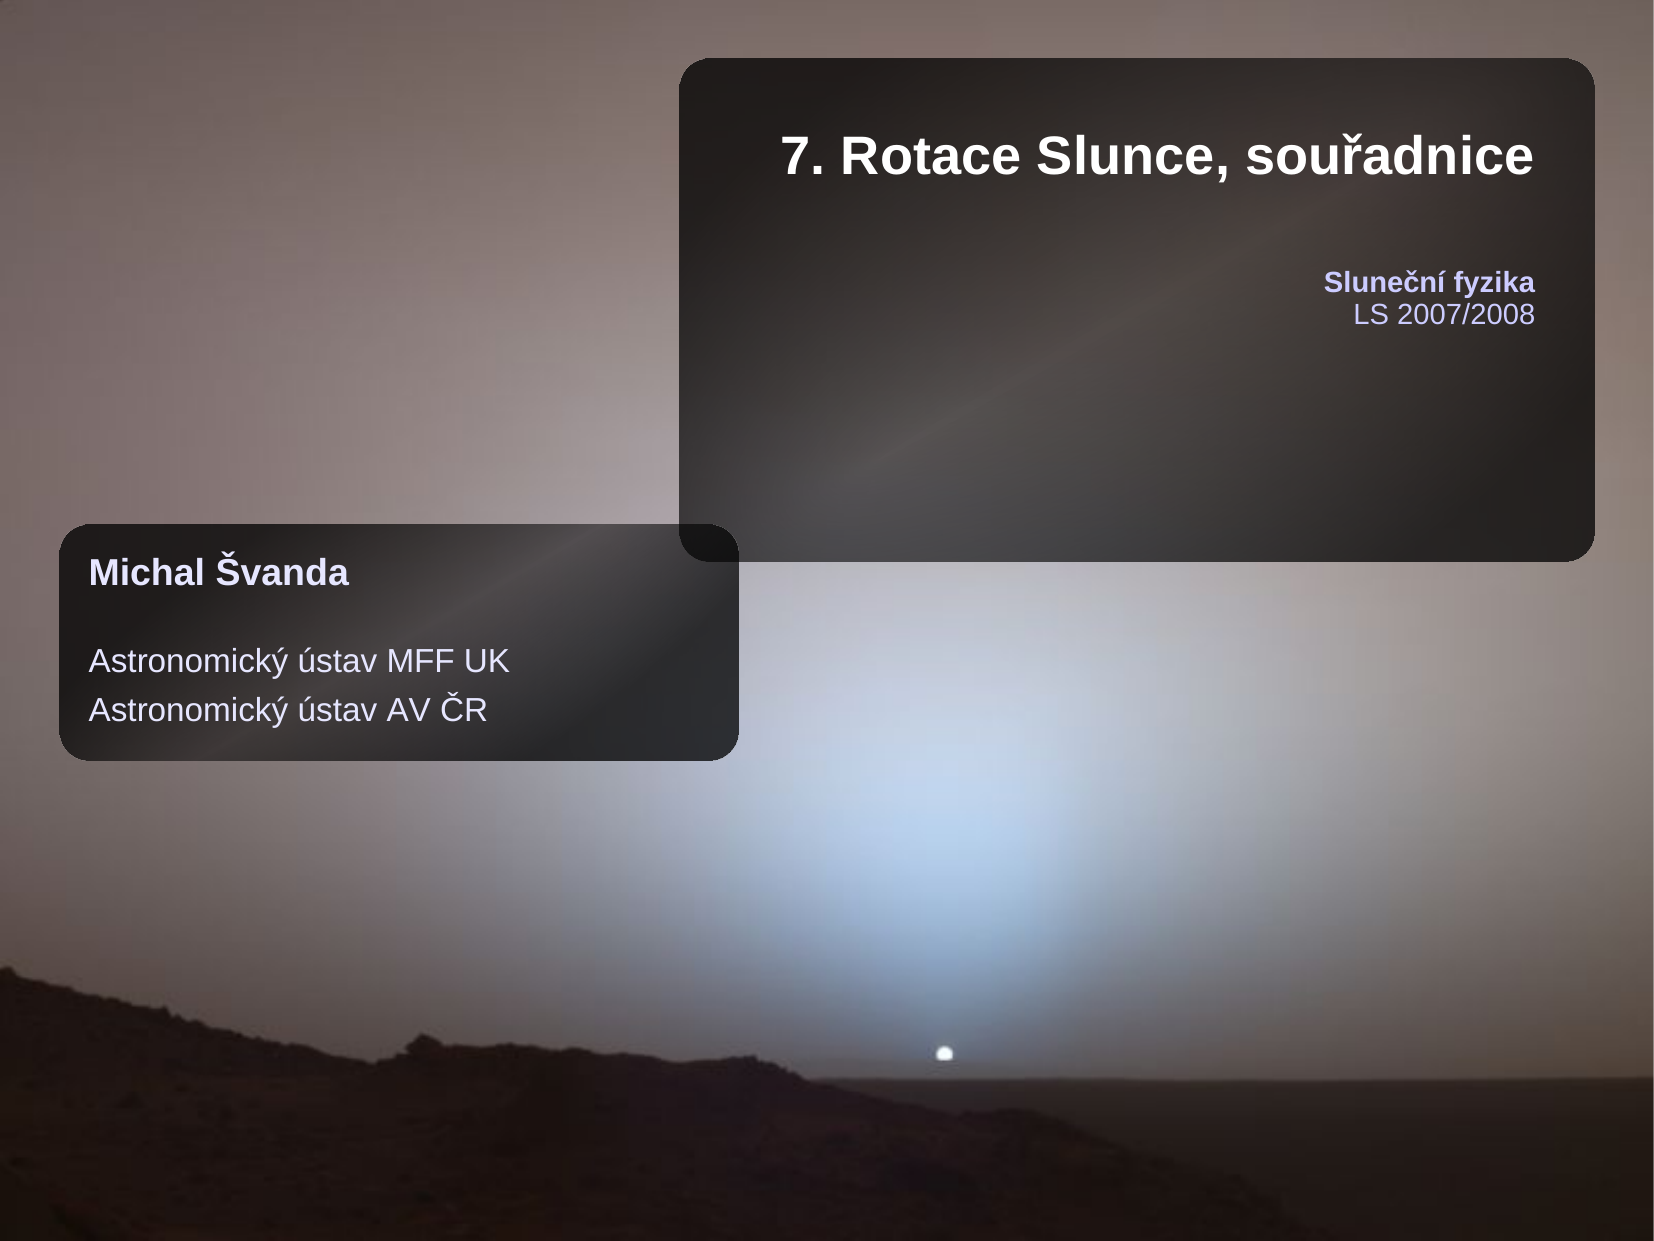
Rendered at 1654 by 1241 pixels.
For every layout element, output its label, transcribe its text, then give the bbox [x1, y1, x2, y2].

title 7. Rotace Slunce, souřadnice [740, 88, 1536, 223]
picture [0, 0, 1654, 1241]
